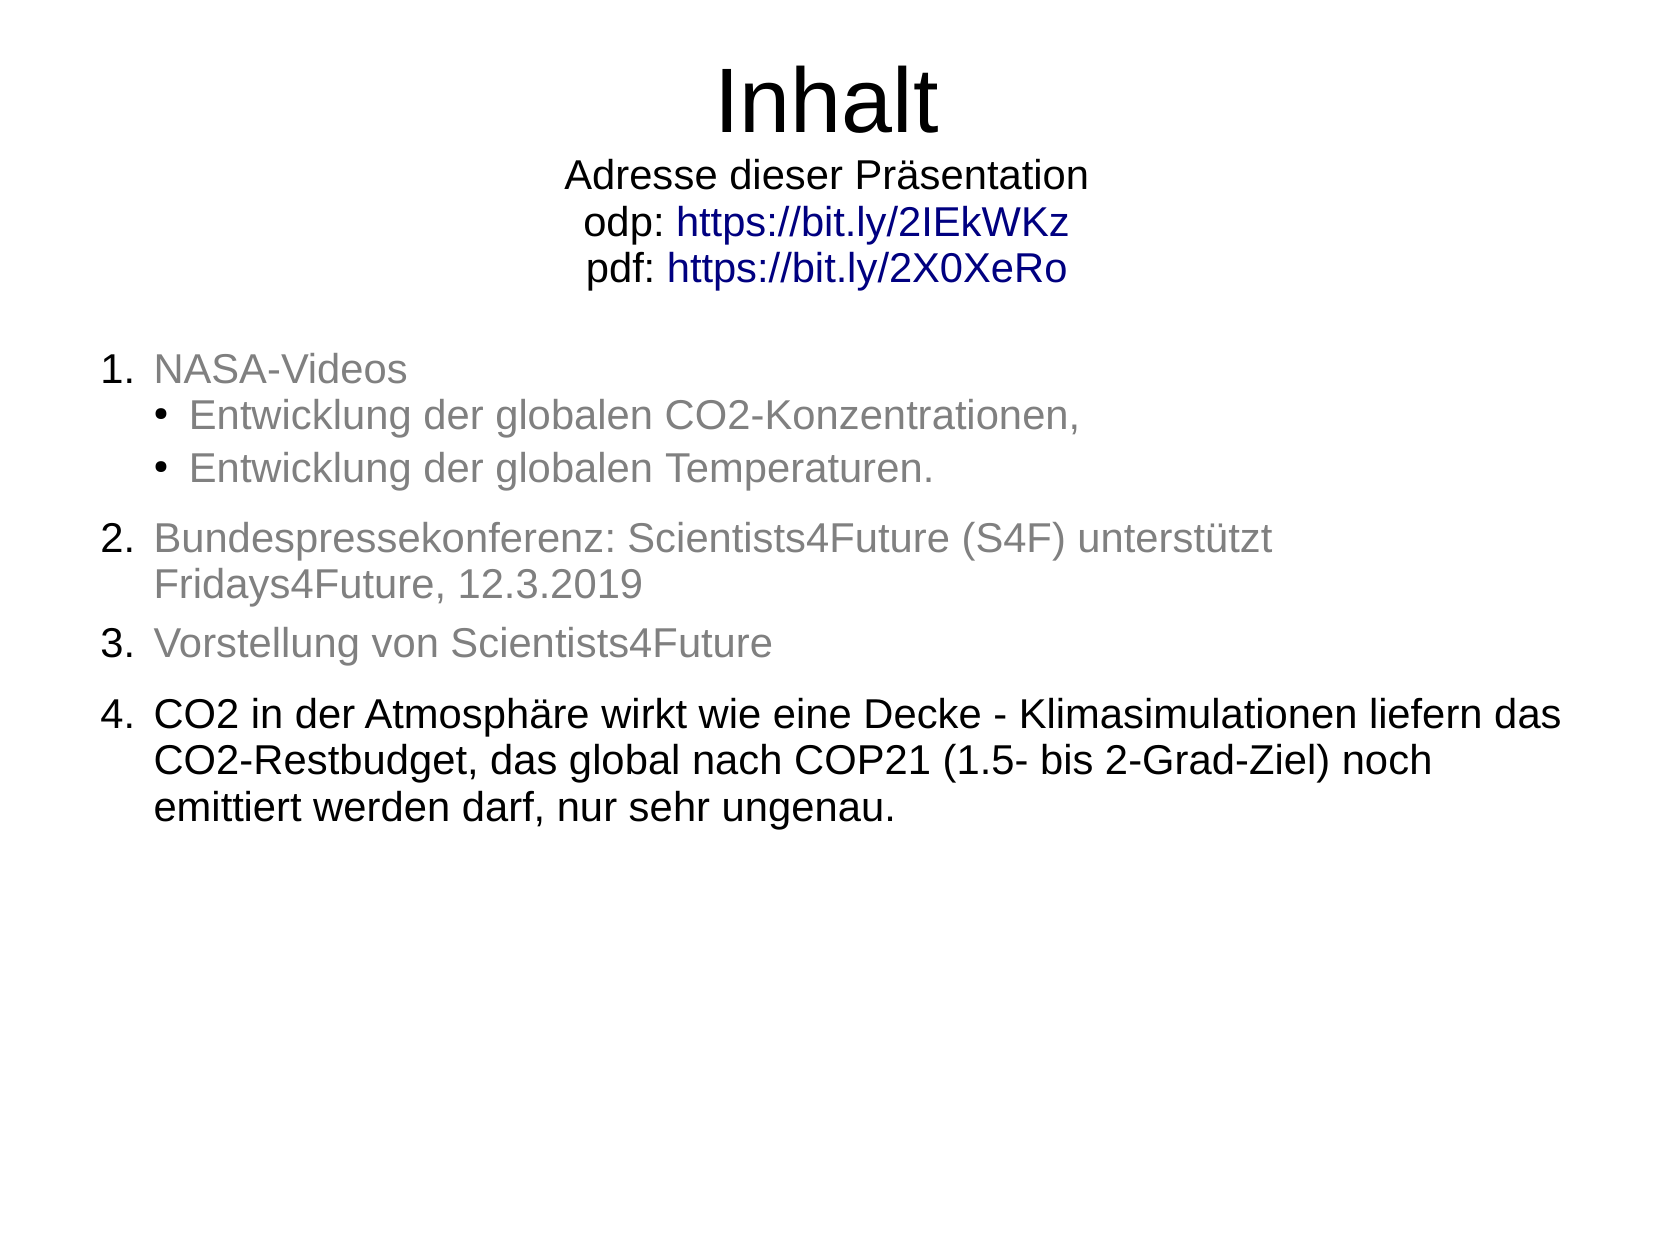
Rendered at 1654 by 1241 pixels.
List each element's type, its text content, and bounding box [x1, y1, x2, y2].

list NASA-Videos Entwicklung der globalen CO2-Konzentrationen, Entwicklung der globalen Temperaturen. Bundespressekonferenz: Scientists4Future (S4F) unterstützt Fridays4Future, 12.3.2019 Vorstellung von Scientists4Future CO2 in der Atmosphäre wirkt wie eine Decke - Klimasimulationen liefern das CO2-Restbudget, das global nach COP21 (1.5- bis 2-Grad-Ziel) noch emittiert werden darf, nur sehr ungenau. [82, 345, 1571, 1164]
title Inhalt Adresse dieser Präsentation odp: https://bit.ly/2IEkWKz pdf: https://bit.ly/2X0XeRo [82, 49, 1571, 292]
